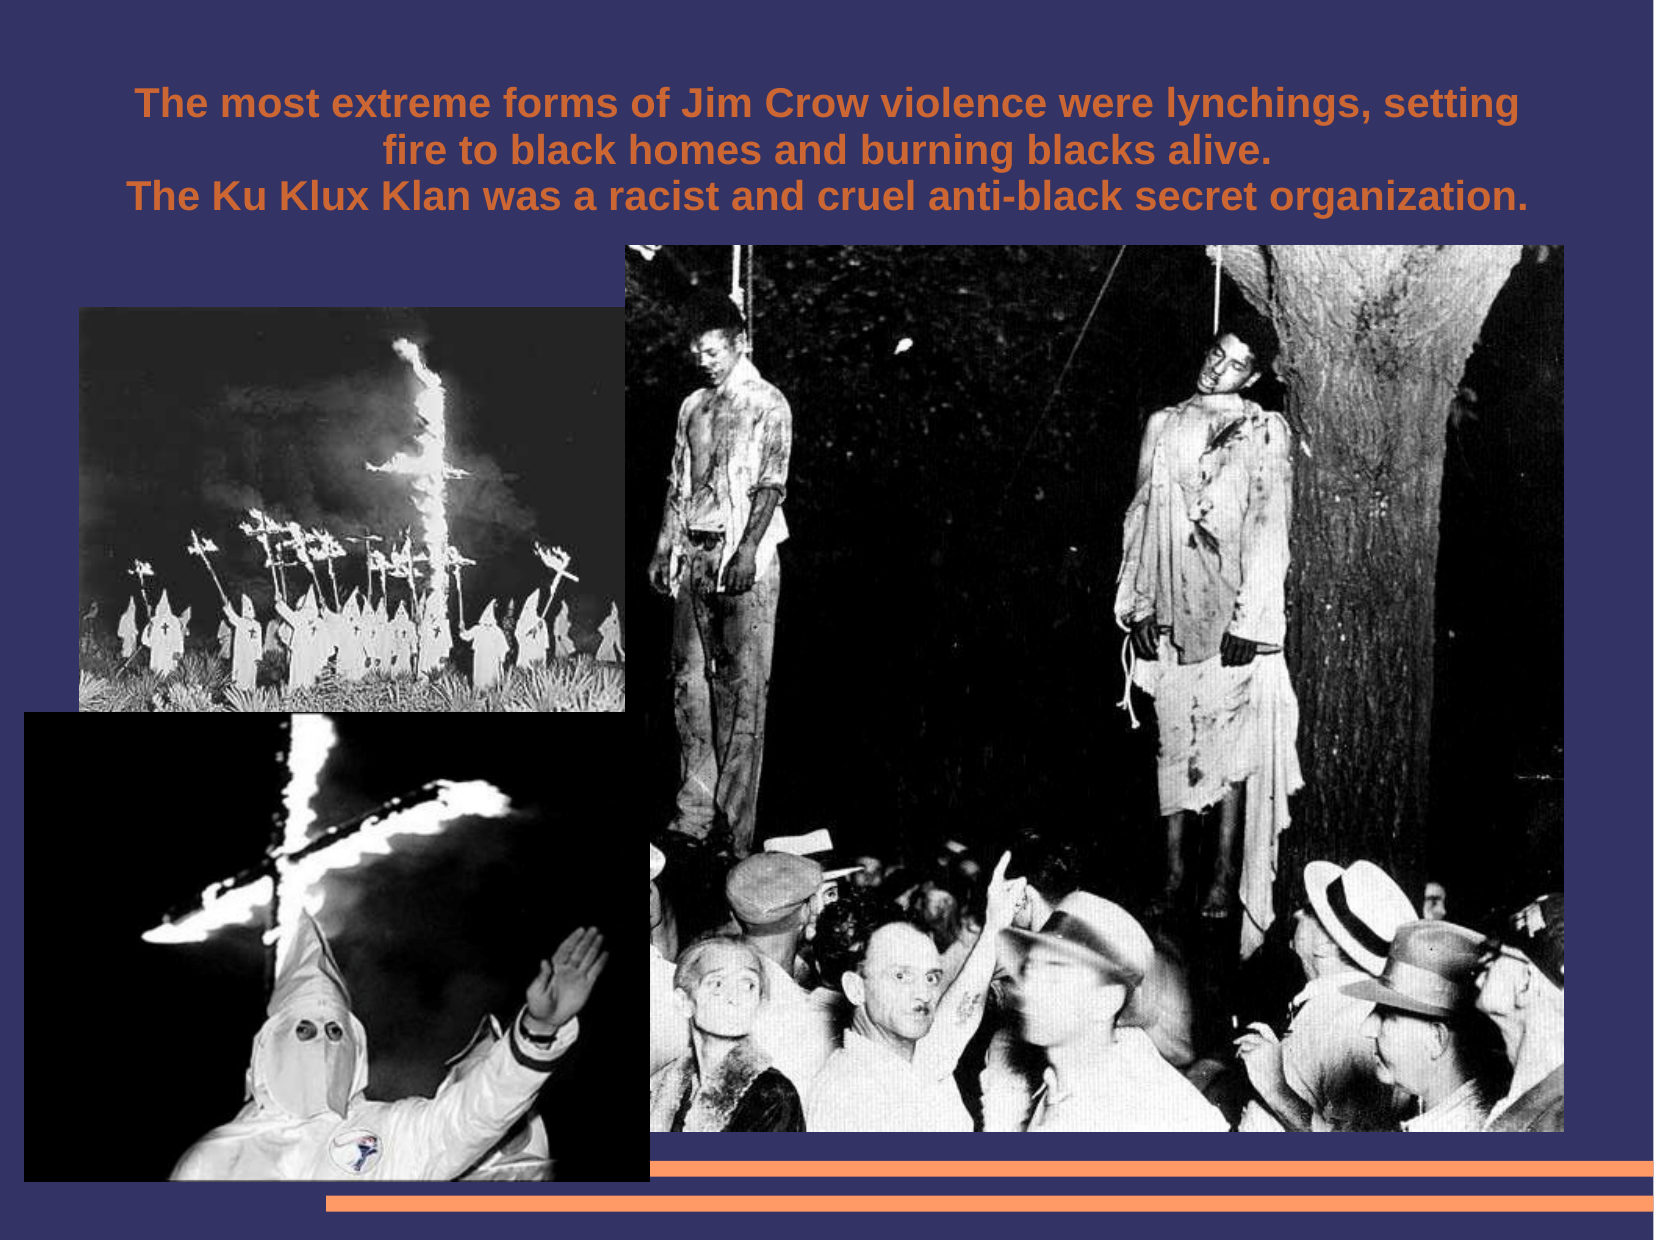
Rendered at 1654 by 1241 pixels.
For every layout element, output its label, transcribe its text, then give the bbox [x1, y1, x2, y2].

title The most extreme forms of Jim Crow violence were lynchings, setting fire to black homes and burning blacks alive. The Ku Klux Klan was a racist and cruel anti-black secret organization. [121, 46, 1534, 254]
picture [24, 245, 1564, 1182]
